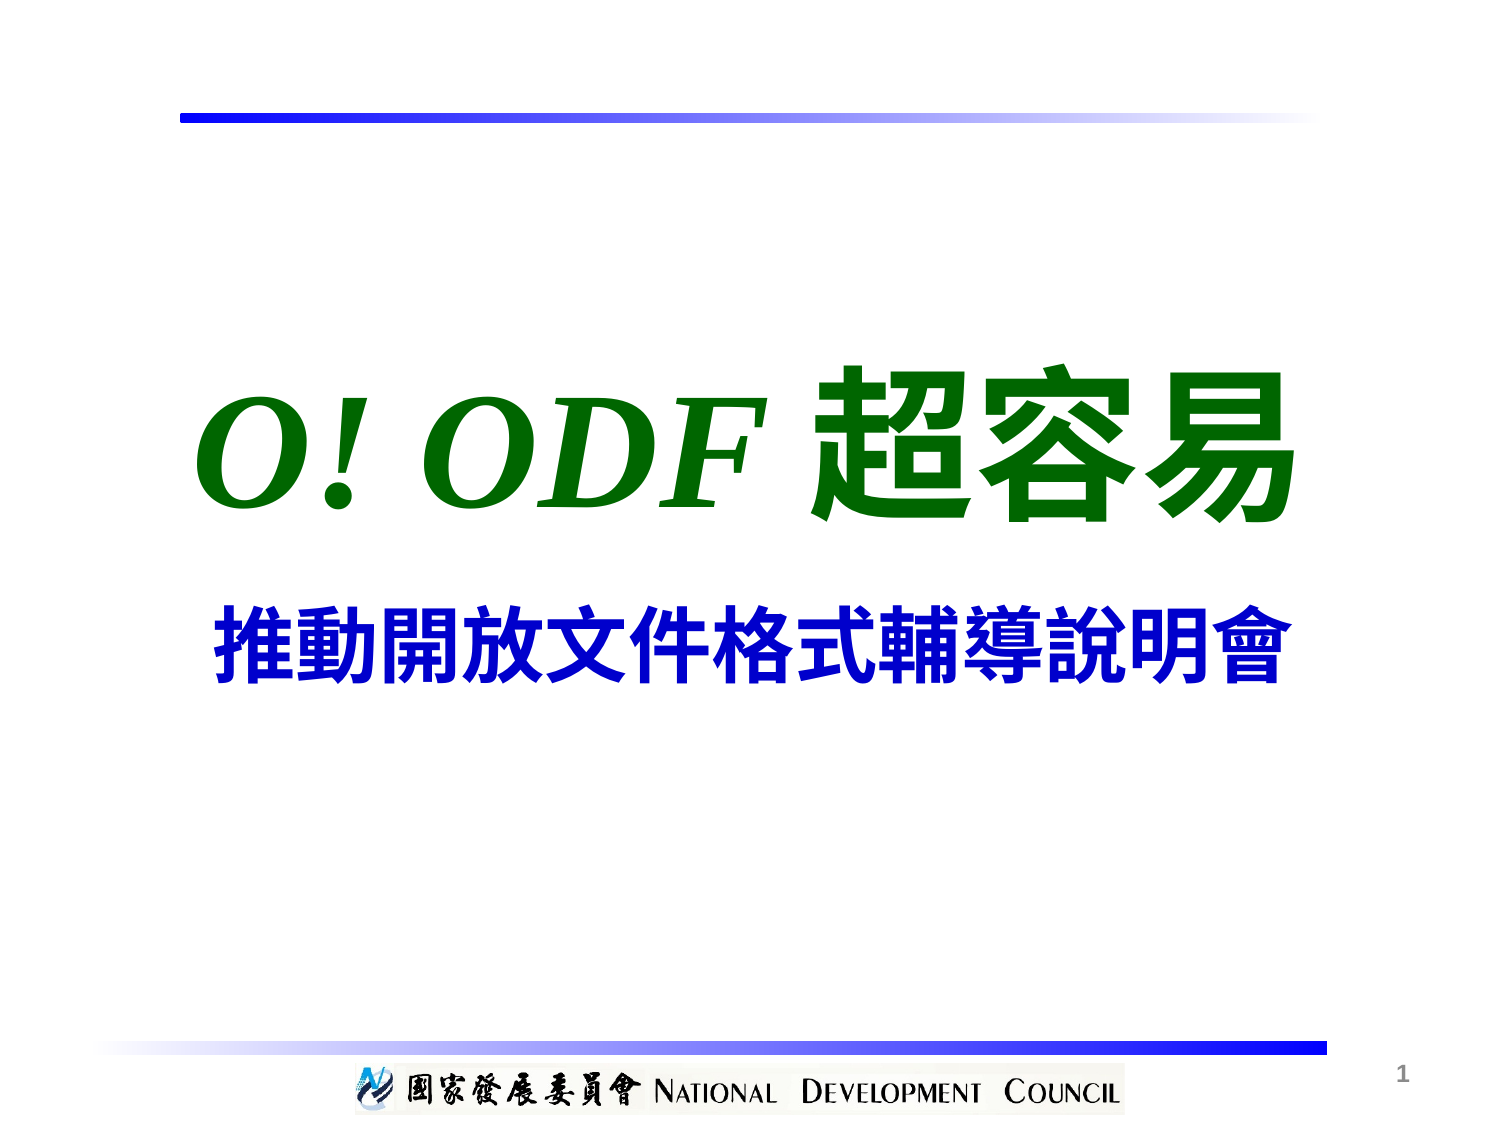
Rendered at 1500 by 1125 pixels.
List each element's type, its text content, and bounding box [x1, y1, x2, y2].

picture [355, 1063, 1125, 1115]
text_box 推動開放文件格式輔導說明會 [193, 573, 1313, 688]
slide_number <編號> [1074, 1042, 1425, 1103]
text_box O! ODF超容易 [153, 307, 1347, 532]
